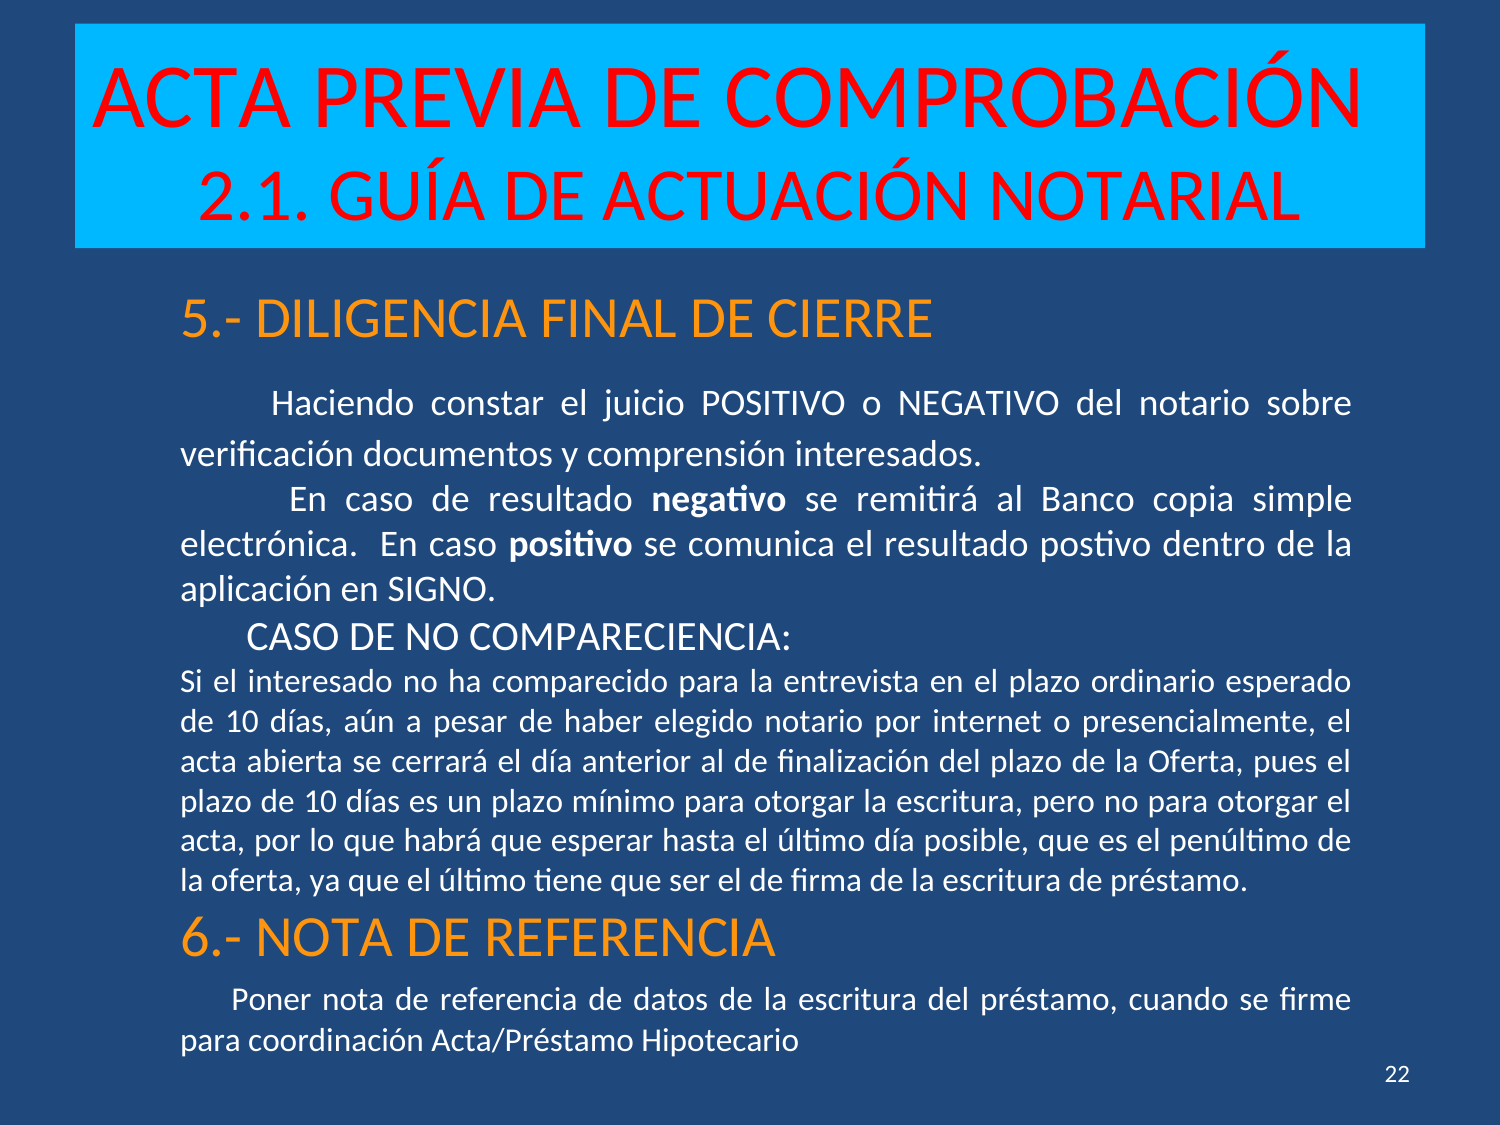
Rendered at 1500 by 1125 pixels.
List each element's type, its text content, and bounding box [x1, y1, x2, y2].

text_box 5.- DILIGENCIA FINAL DE CIERRE Haciendo constar el juicio POSITIVO o NEGATIVO del notario sobre verificación documentos y comprensión interesados. En caso de resultado negativo se remitirá al Banco copia simple electrónica. En caso positivo se comunica el resultado postivo dentro de la aplicación en SIGNO. CASO DE NO COMPARECIENCIA: Si el interesado no ha comparecido para la entrevista en el plazo ordinario esperado de 10 días, aún a pesar de haber elegido notario por internet o presencialmente, el acta abierta se cerrará el día anterior al de finalización del plazo de la Oferta, pues el plazo de 10 días es un plazo mínimo para otorgar la escritura, pero no para otorgar el acta, por lo que habrá que esperar hasta el último día posible, que es el penúltimo de la oferta, ya que el último tiene que ser el de firma de la escritura de préstamo. 6.- NOTA DE REFERENCIA Poner nota de referencia de datos de la escritura del préstamo, cuando se firme para coordinación Acta/Préstamo Hipotecario [165, 271, 1369, 927]
text_box <número> [1074, 1042, 1426, 1103]
text_box ACTA PREVIA DE COMPROBACIÓN 2.1. GUÍA DE ACTUACIÓN NOTARIAL [75, 23, 1426, 249]
